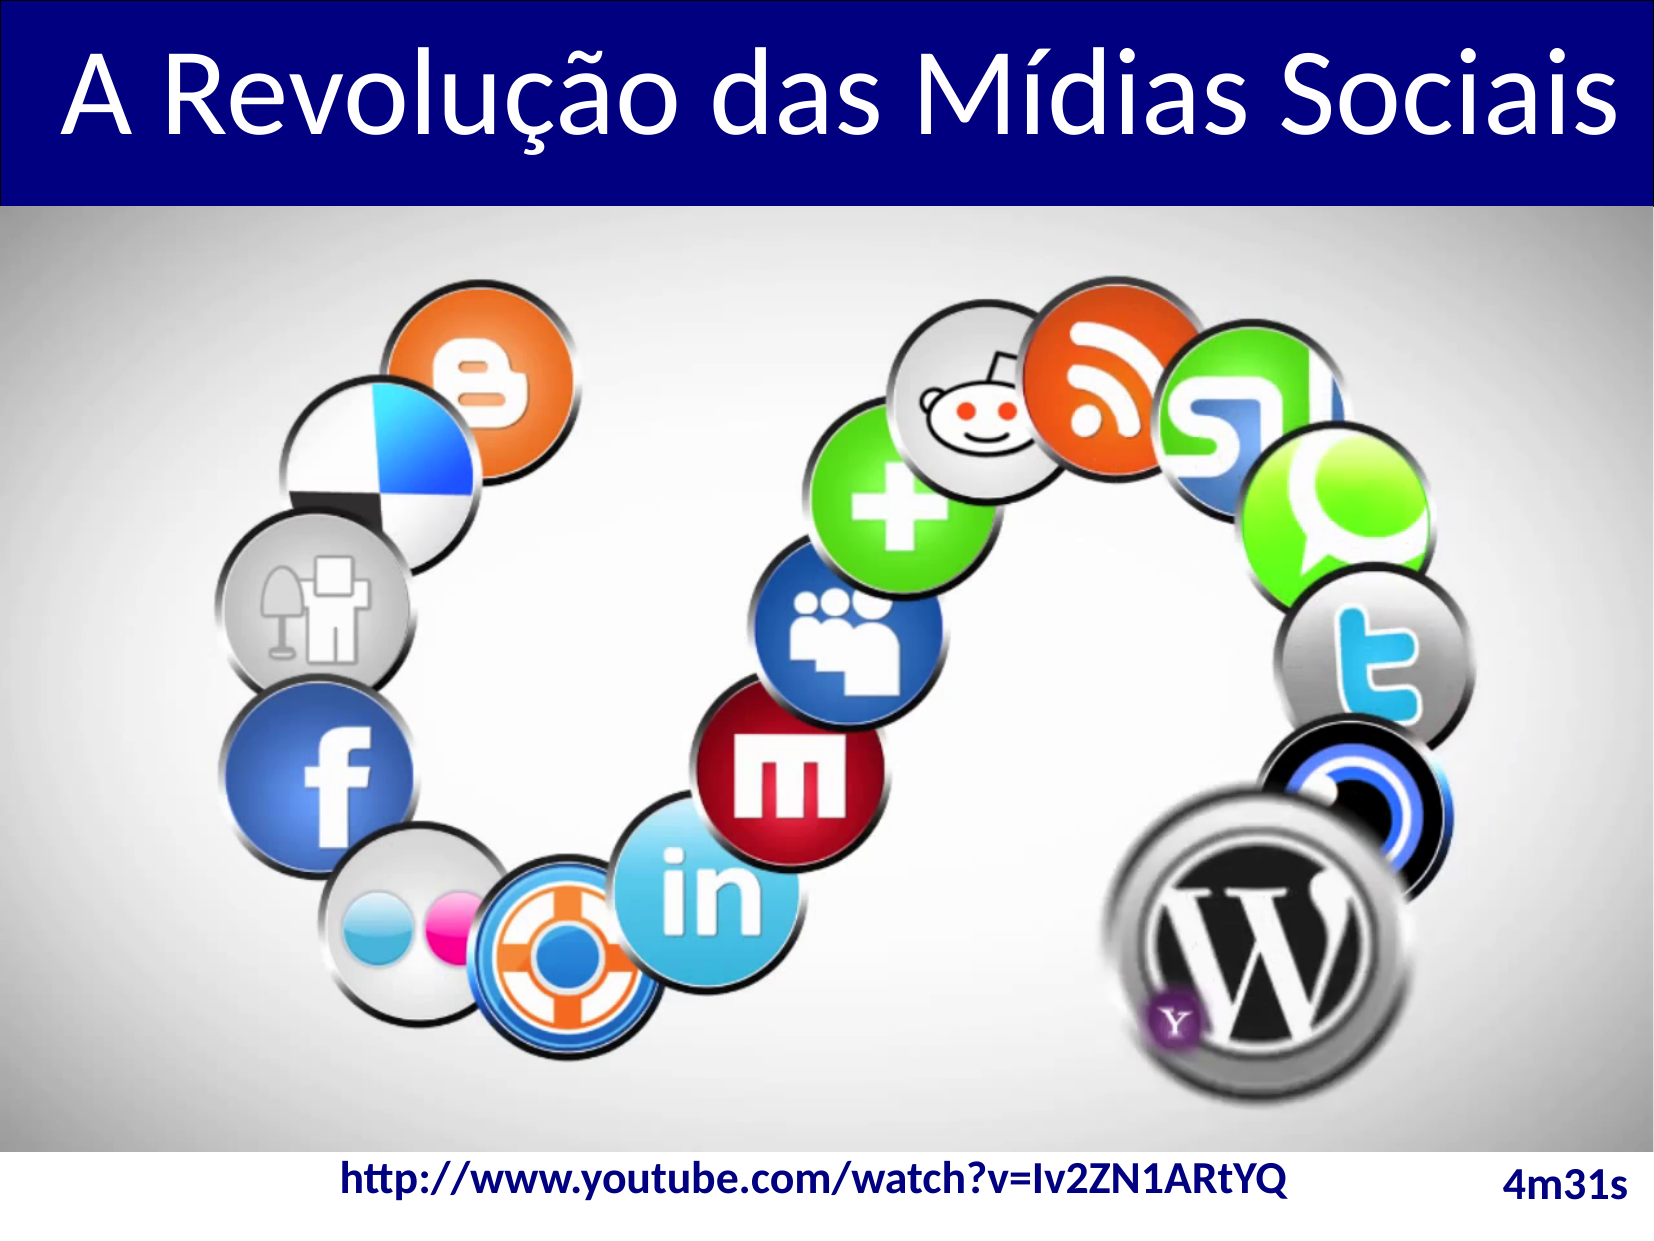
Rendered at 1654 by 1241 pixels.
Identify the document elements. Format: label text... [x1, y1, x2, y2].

title A Revolução das Mídias Sociais [0, 0, 1654, 206]
picture [0, 206, 1654, 1152]
text_box 4m31s [1488, 1157, 1644, 1229]
text_box http://www.youtube.com/watch?v=Iv2ZN1ARtYQ [324, 1151, 1329, 1223]
